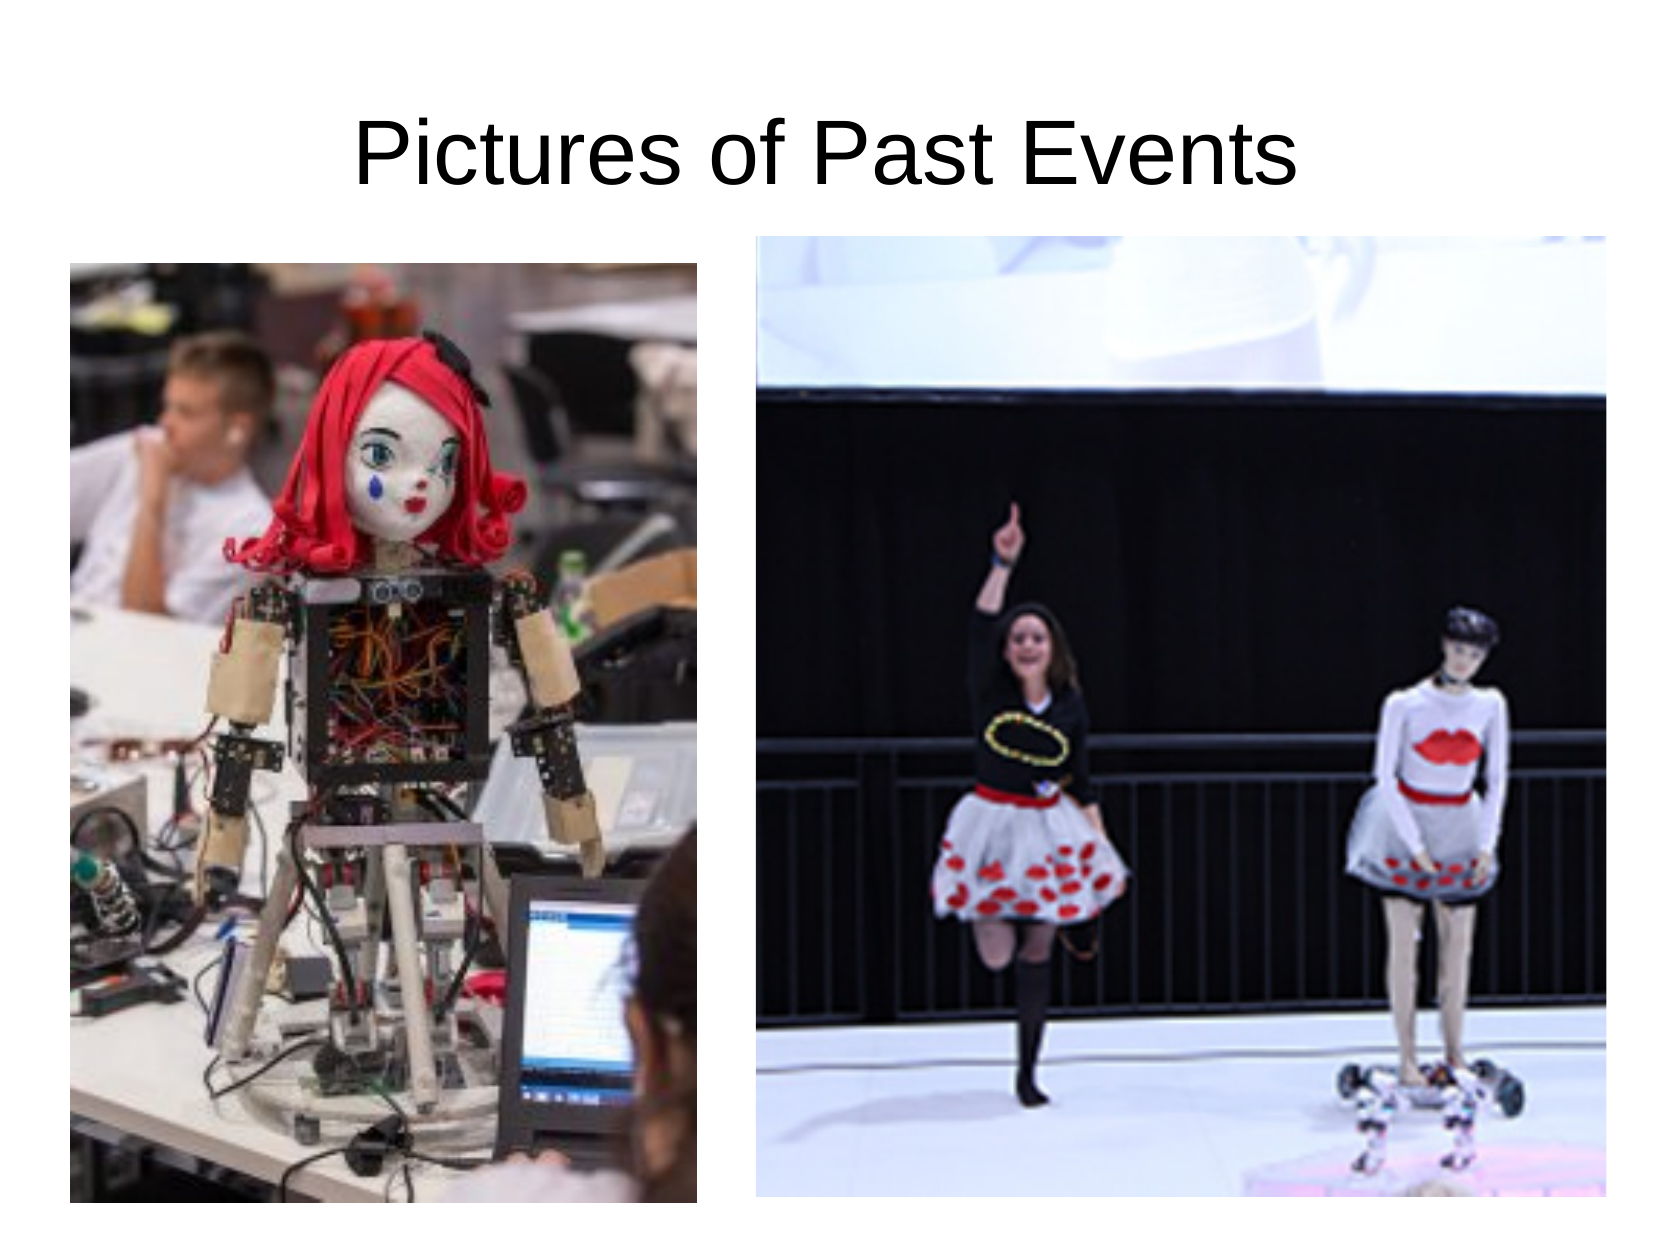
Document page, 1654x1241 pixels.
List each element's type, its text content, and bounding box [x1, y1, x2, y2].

title Pictures of Past Events [82, 49, 1571, 257]
picture [755, 236, 1607, 1197]
picture [70, 263, 697, 1203]
